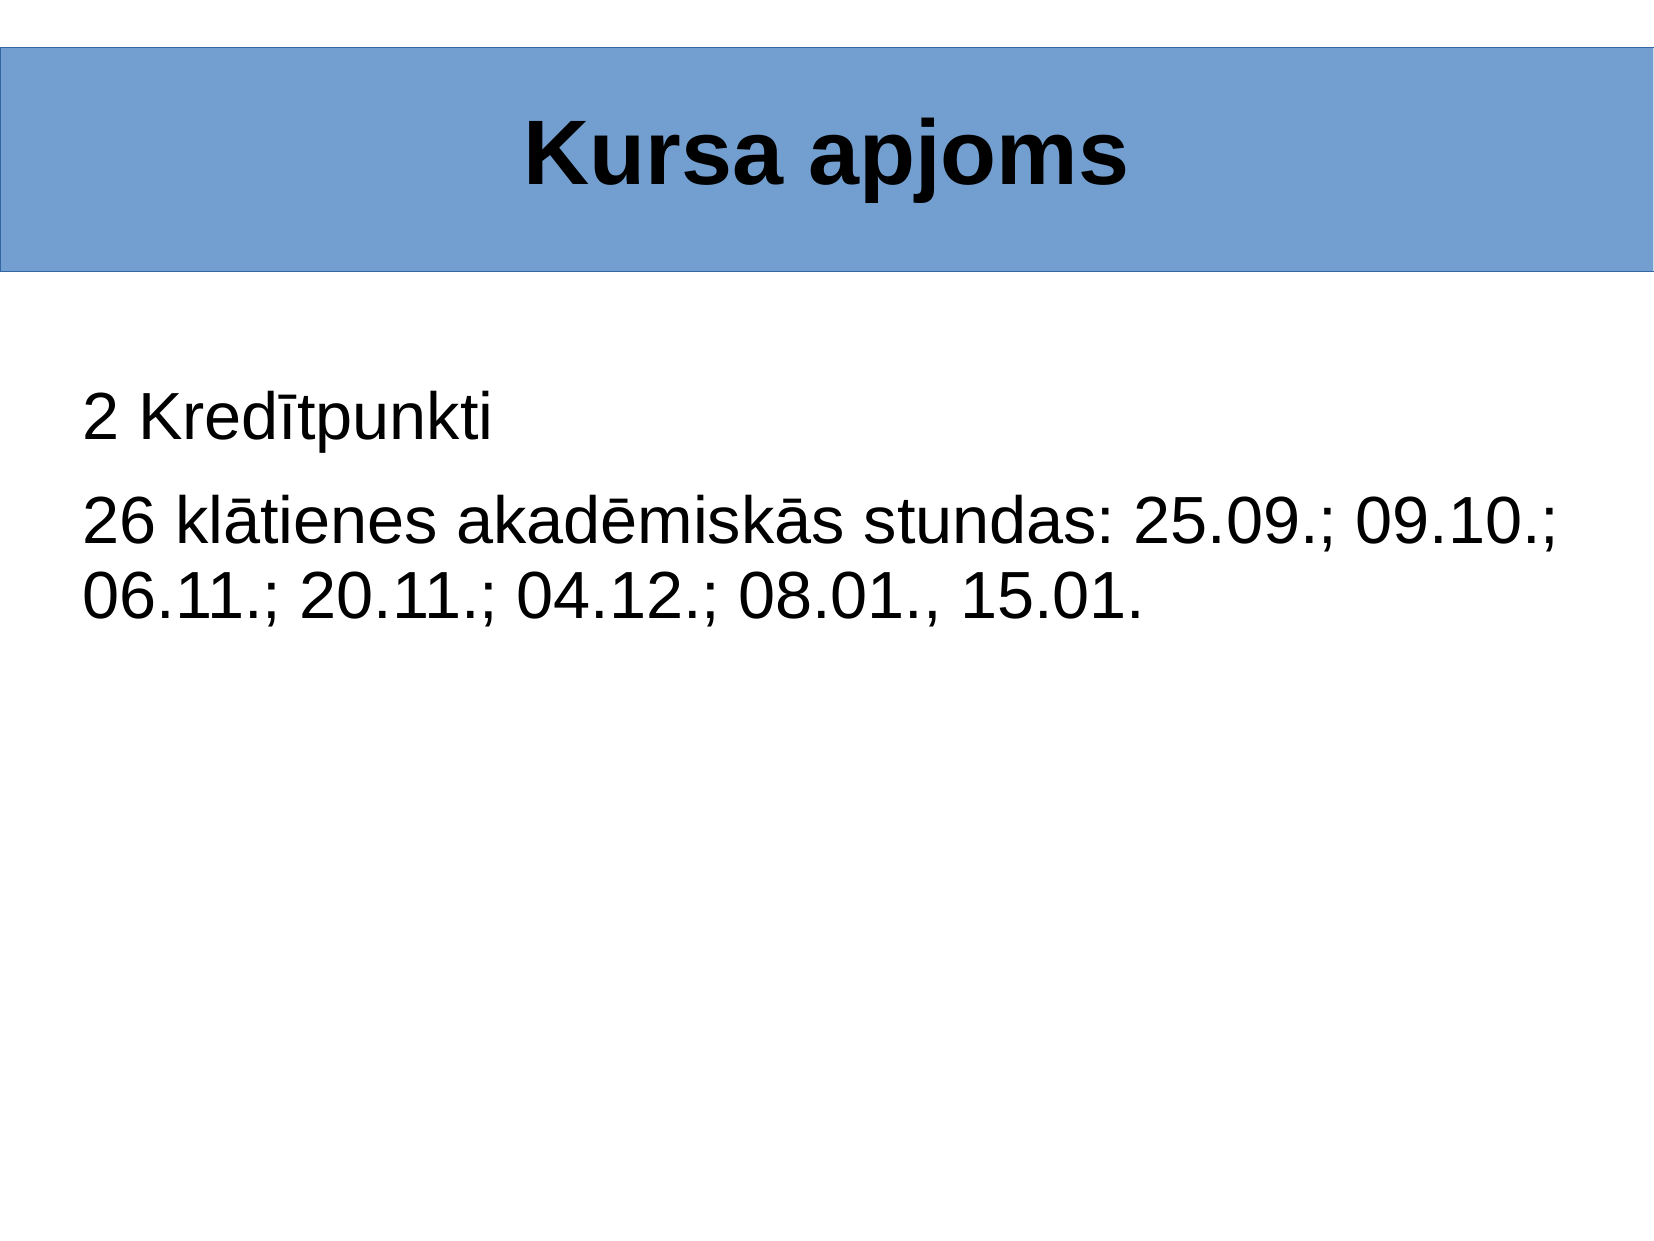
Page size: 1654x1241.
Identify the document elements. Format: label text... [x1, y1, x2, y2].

list 2 Kredītpunkti 26 klātienes akadēmiskās stundas: 25.09.; 09.10.; 06.11.; 20.11.; 04.12.; 08.01., 15.01. [82, 378, 1619, 1099]
title Kursa apjoms [82, 49, 1571, 257]
text_box [0, 47, 1654, 272]
